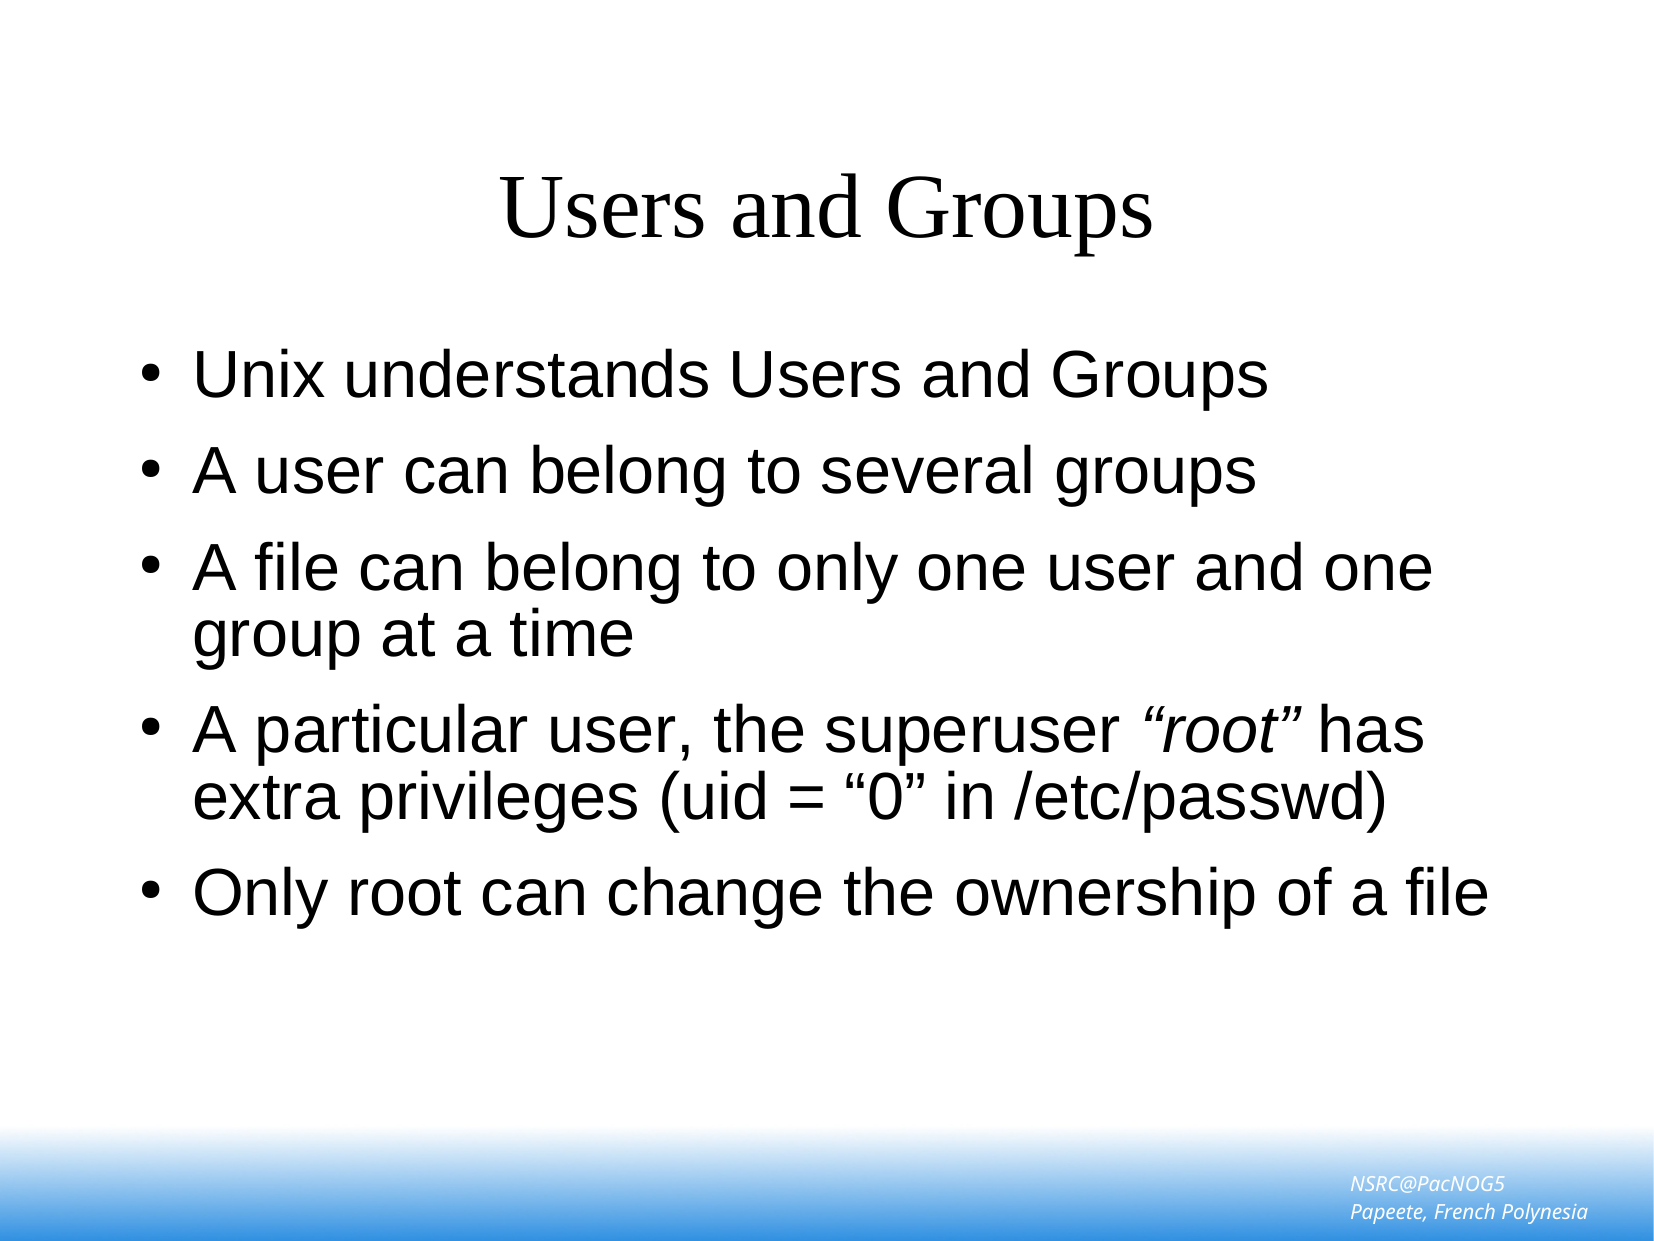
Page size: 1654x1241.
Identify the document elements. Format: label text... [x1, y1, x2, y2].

title Users and Groups [121, 102, 1534, 311]
picture [0, 1124, 1654, 1241]
list Unix understands Users and Groups A user can belong to several groups A file can belong to only one user and one group at a time A particular user, the superuser “root” has extra privileges (uid = “0” in /etc/passwd) Only root can change the ownership of a file [121, 344, 1534, 1135]
